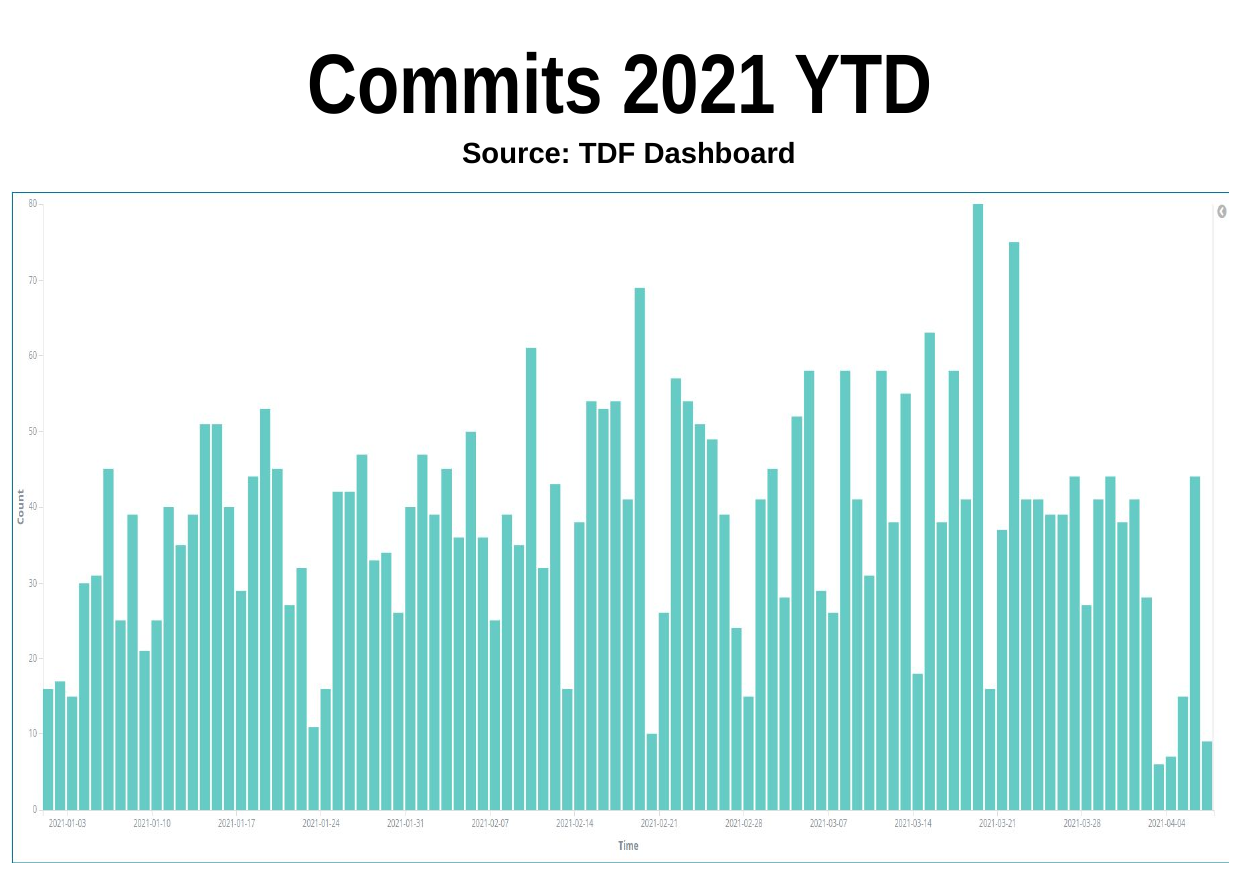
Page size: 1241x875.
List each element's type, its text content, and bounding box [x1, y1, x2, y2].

text_box Source: TDF Dashboard [447, 130, 812, 184]
title Commits 2021 YTD [11, 12, 1229, 155]
picture [11, 190, 1229, 863]
